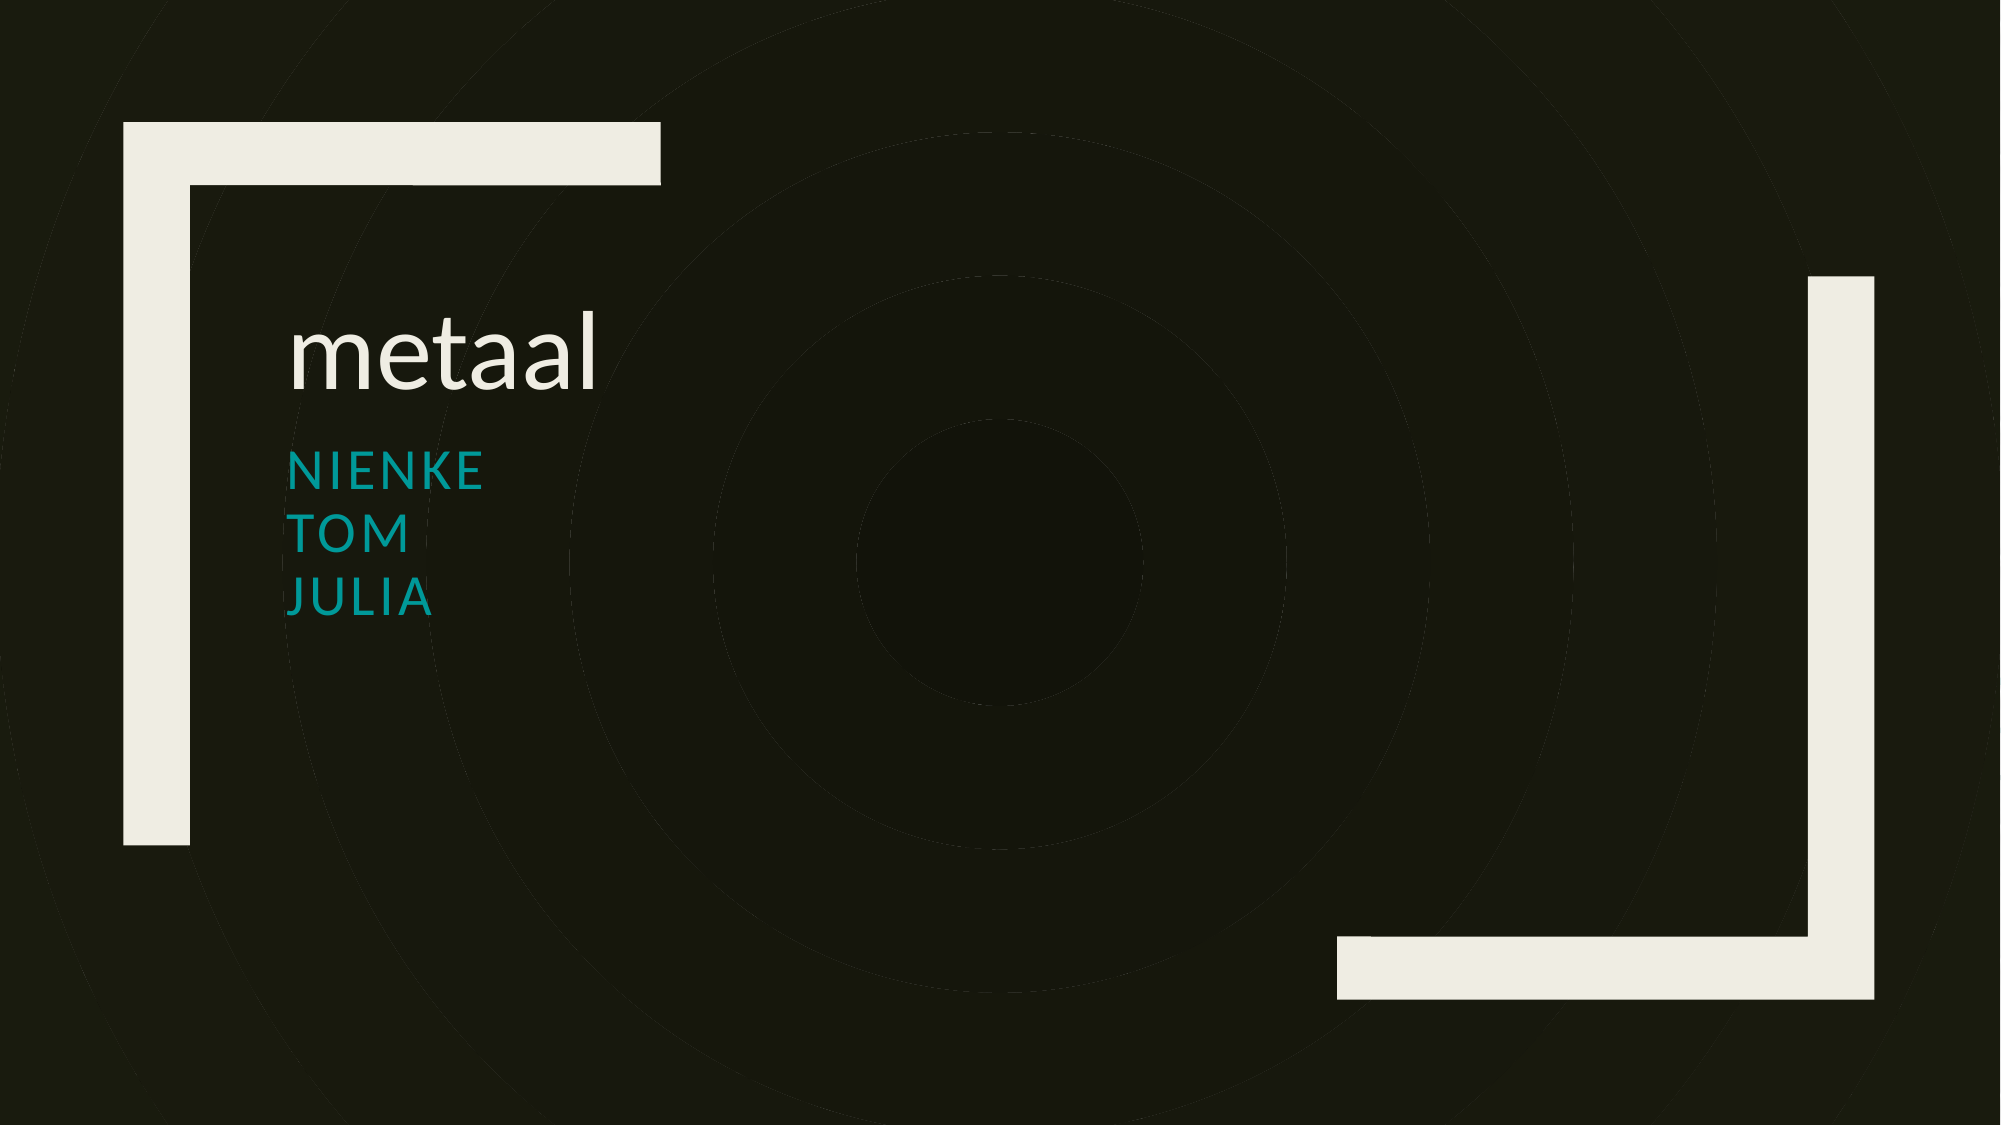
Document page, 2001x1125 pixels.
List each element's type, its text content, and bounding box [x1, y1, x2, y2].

title metaal [266, 95, 1701, 424]
subtitle NIENKE TOM JULIA [266, 429, 1701, 717]
text_box [0, 0, 2000, 1125]
